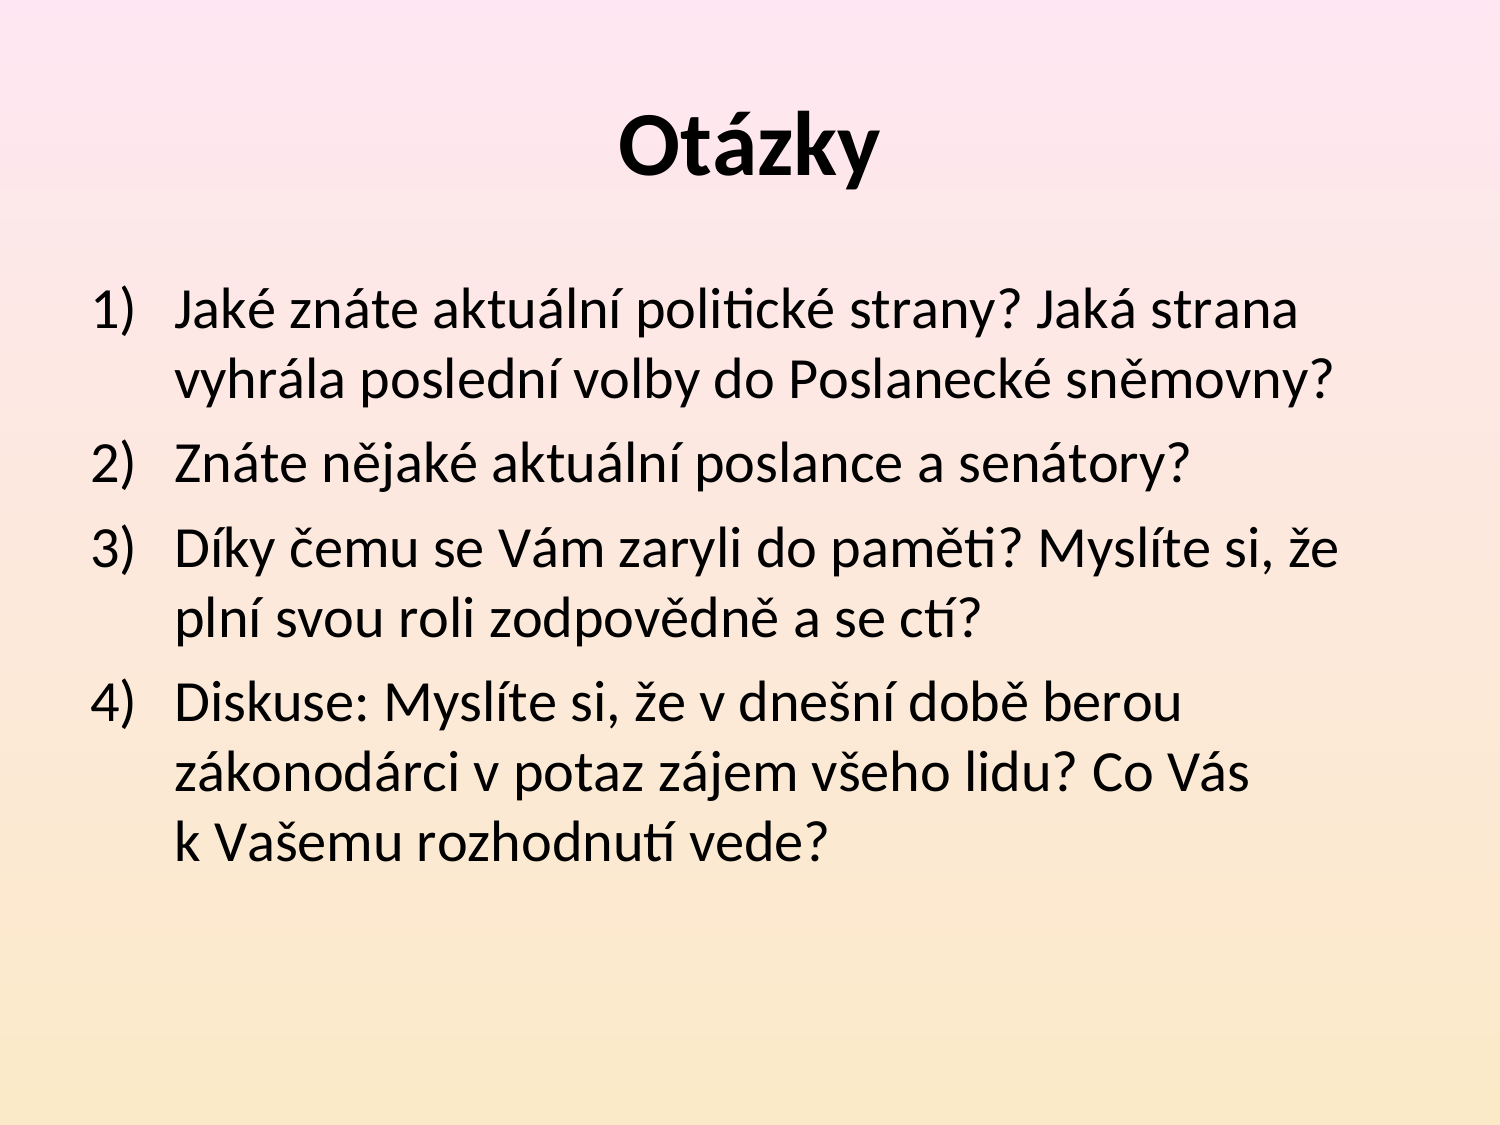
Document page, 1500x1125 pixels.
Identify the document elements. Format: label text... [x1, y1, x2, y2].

list Jaké znáte aktuální politické strany? Jaká strana vyhrála poslední volby do Poslanecké sněmovny? Znáte nějaké aktuální poslance a senátory? Díky čemu se Vám zaryli do paměti? Myslíte si, že plní svou roli zodpovědně a se ctí? Diskuse: Myslíte si, že v dnešní době berou zákonodárci v potaz zájem všeho lidu? Co Vás k Vašemu rozhodnutí vede? [75, 262, 1426, 1006]
title Otázky [75, 45, 1426, 233]
